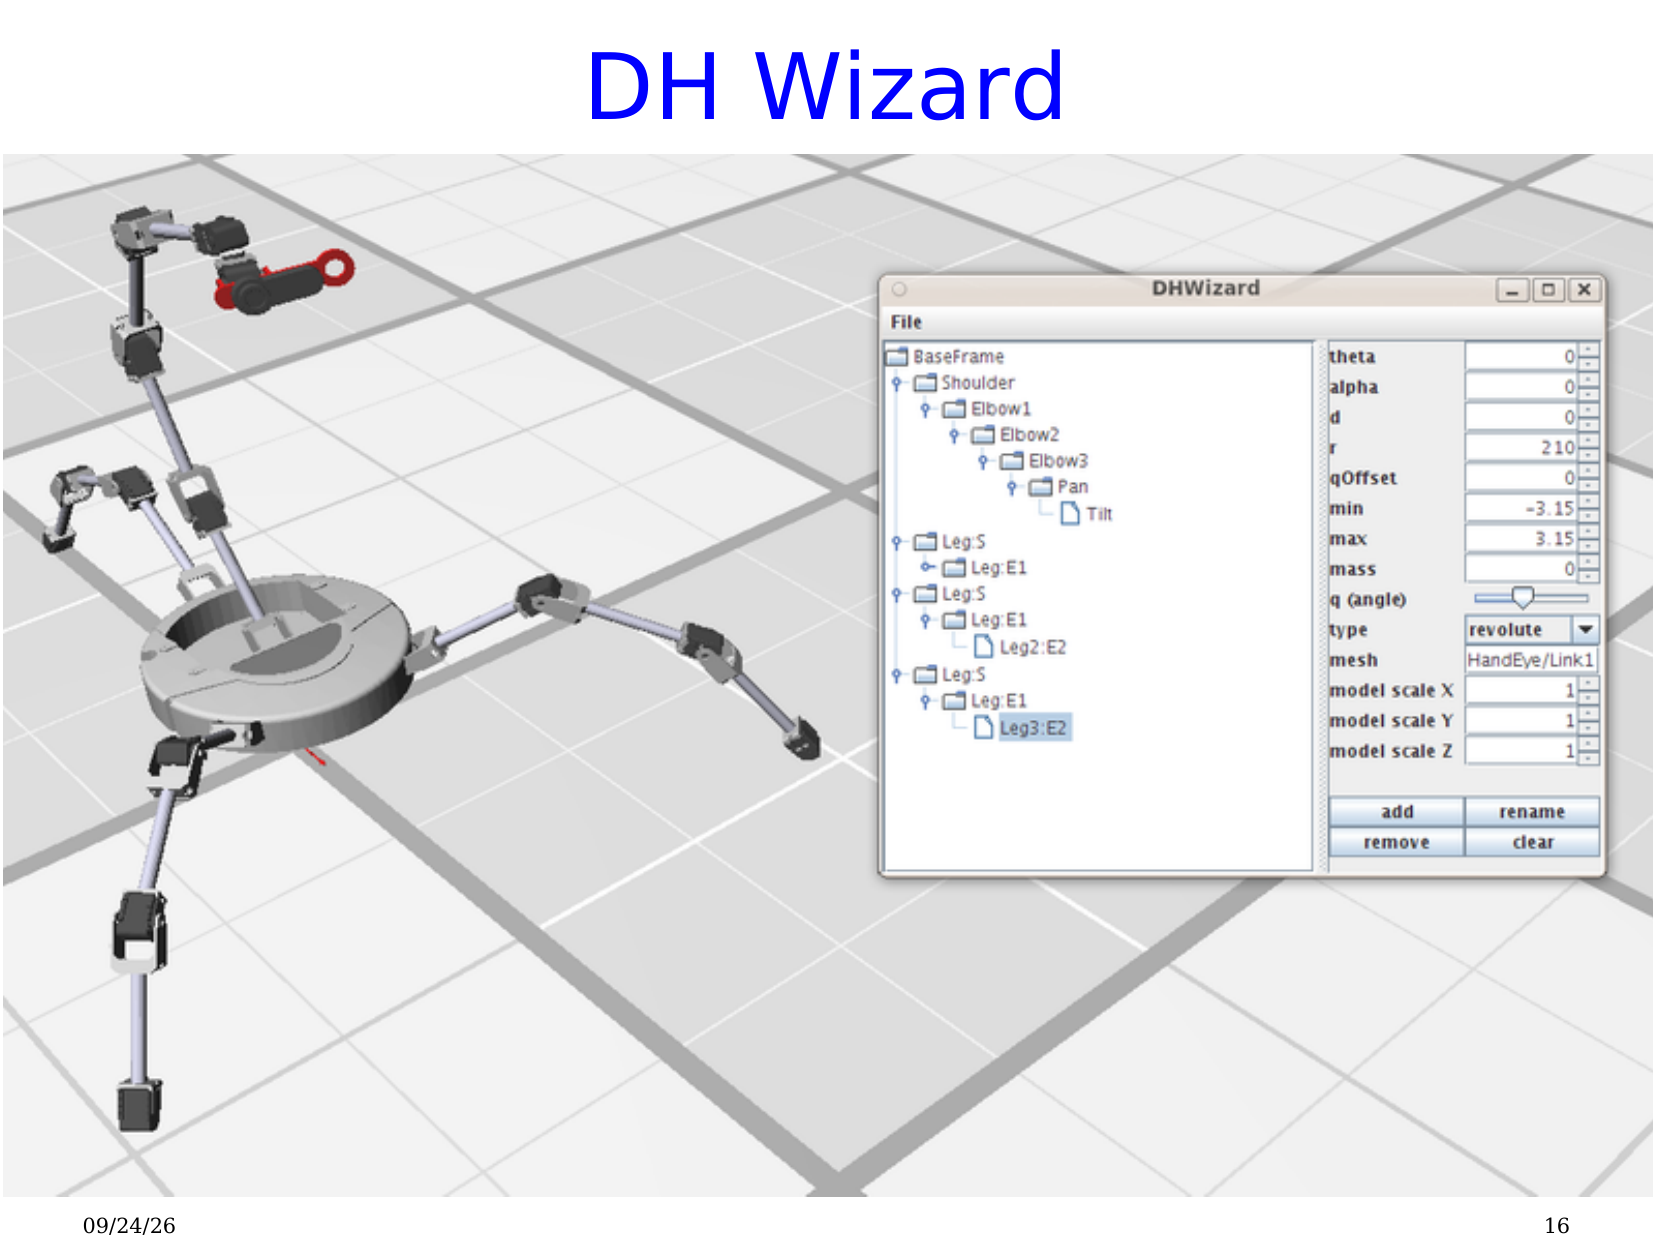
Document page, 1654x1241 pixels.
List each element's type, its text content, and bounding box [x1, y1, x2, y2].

picture [3, 154, 1653, 1197]
title DH Wizard [82, 0, 1571, 154]
